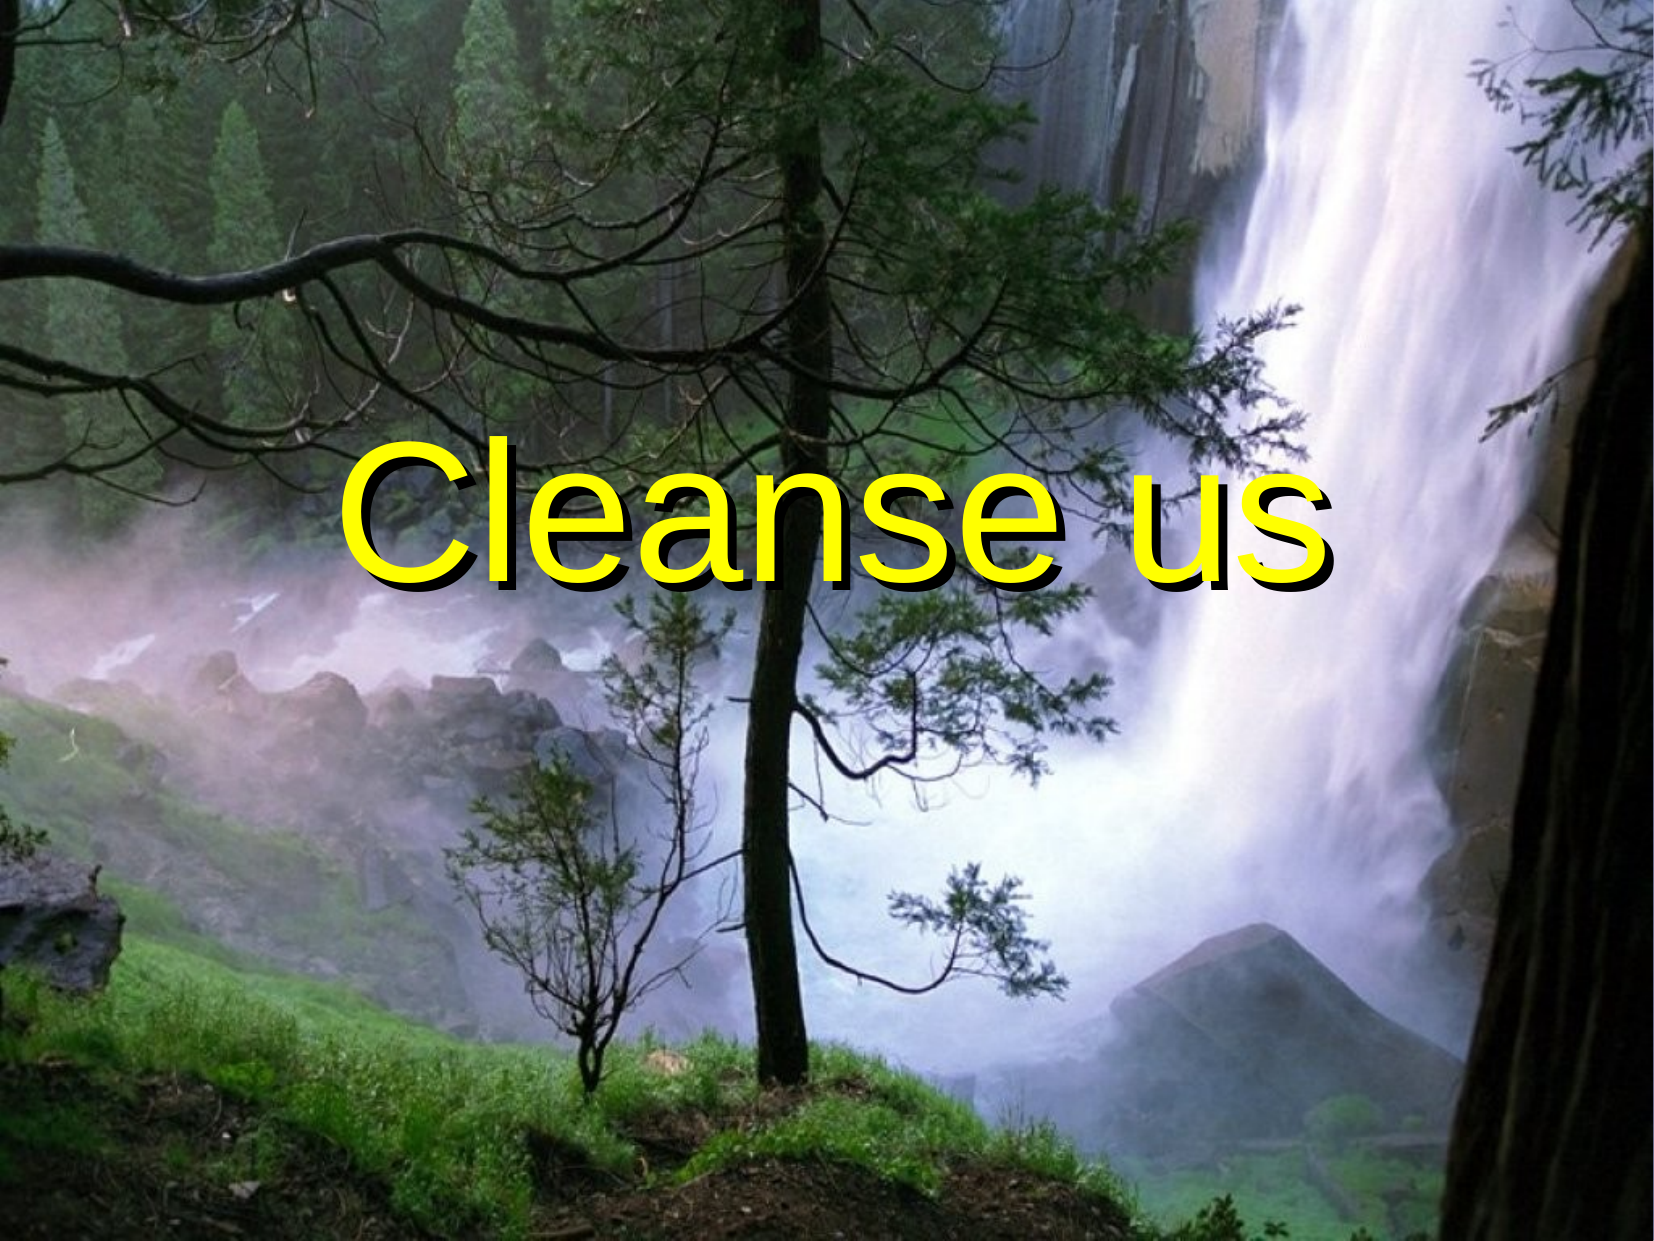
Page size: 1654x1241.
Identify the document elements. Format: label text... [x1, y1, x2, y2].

title Cleanse us [88, 400, 1577, 625]
picture [0, 0, 1654, 1241]
